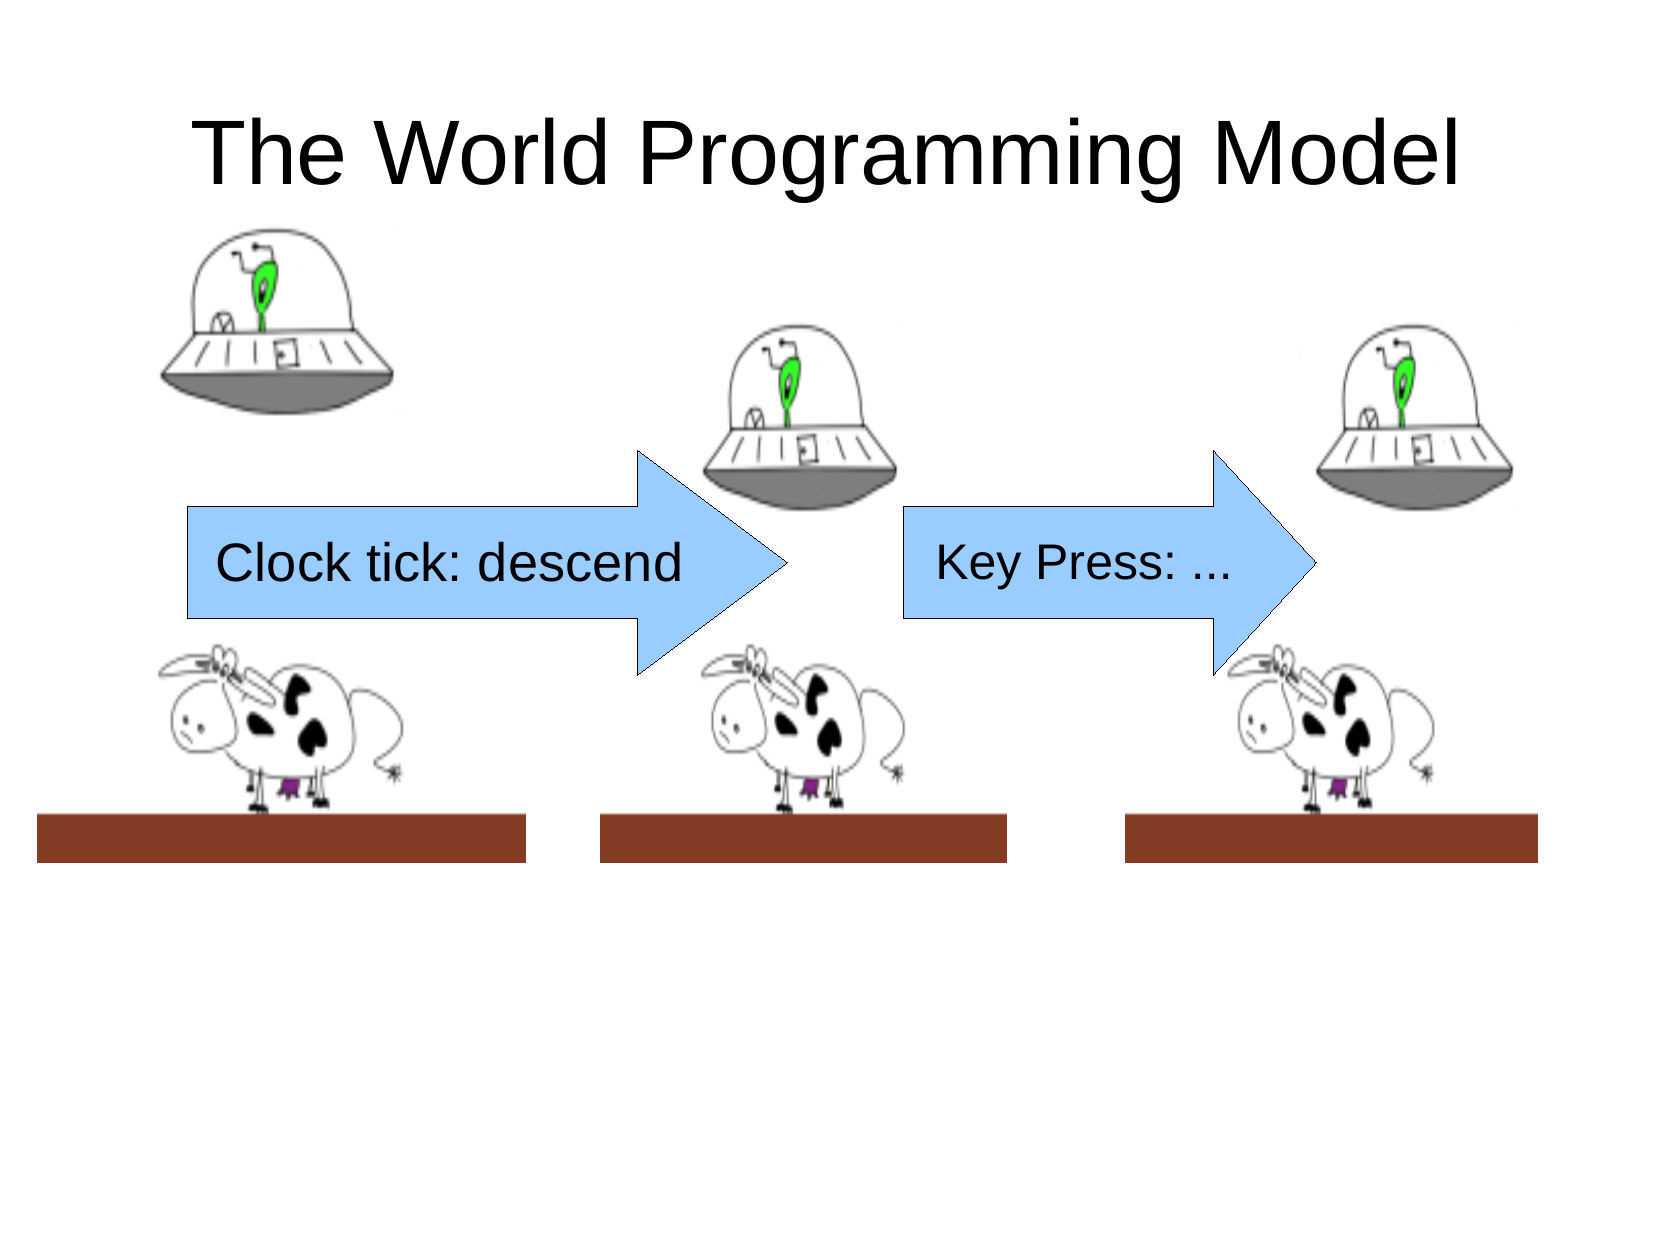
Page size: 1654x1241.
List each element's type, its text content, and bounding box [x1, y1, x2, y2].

title The World Programming Model [82, 56, 1571, 250]
picture [1125, 224, 1538, 863]
text_box Clock tick: descend [187, 450, 788, 676]
picture [600, 224, 1007, 863]
text_box Key Press: ... [903, 450, 1317, 676]
picture [37, 224, 526, 863]
